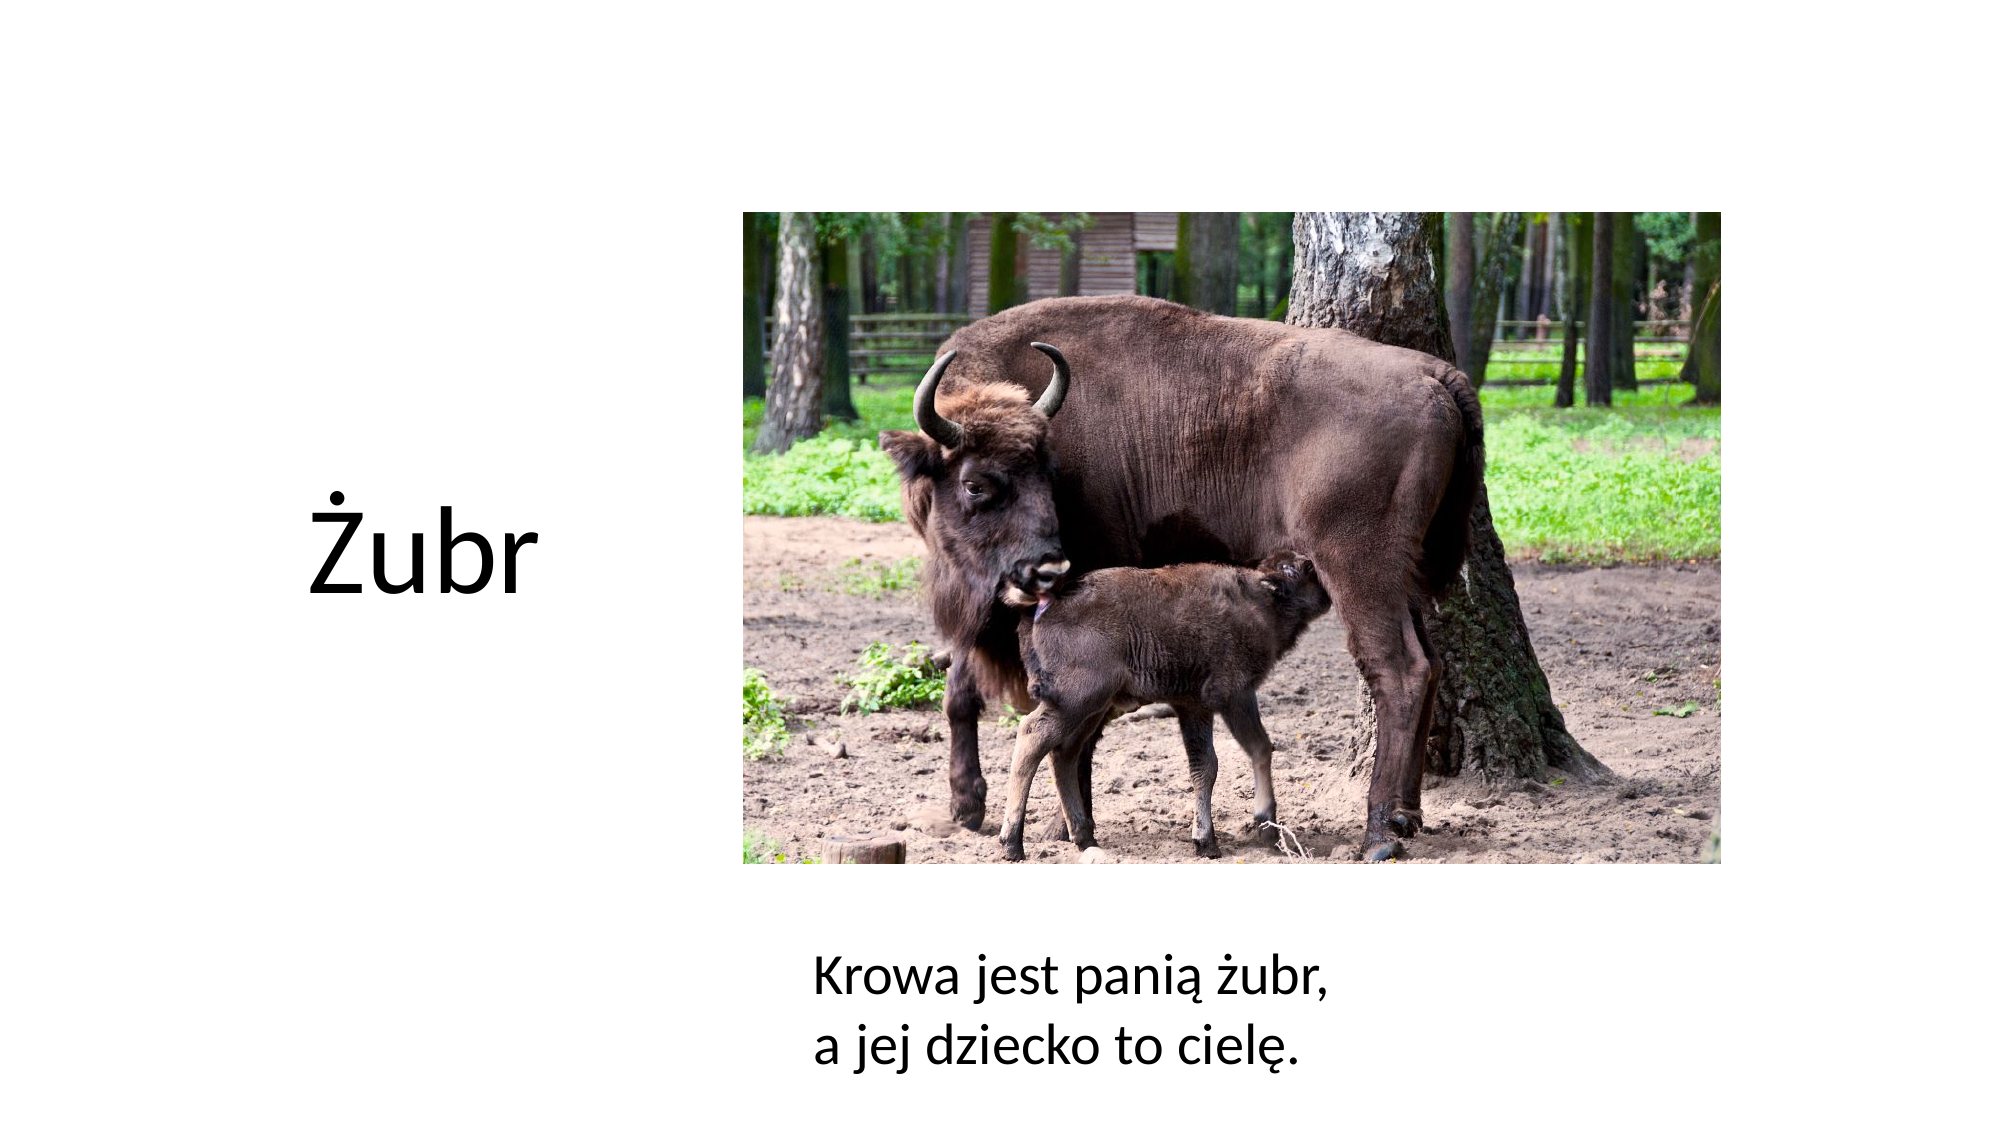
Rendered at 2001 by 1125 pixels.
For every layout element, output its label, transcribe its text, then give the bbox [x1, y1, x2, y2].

text_box Krowa jest panią żubr, a jej dziecko to cielę. [798, 928, 1469, 1086]
text_box Żubr [292, 460, 576, 628]
picture [743, 212, 1721, 864]
